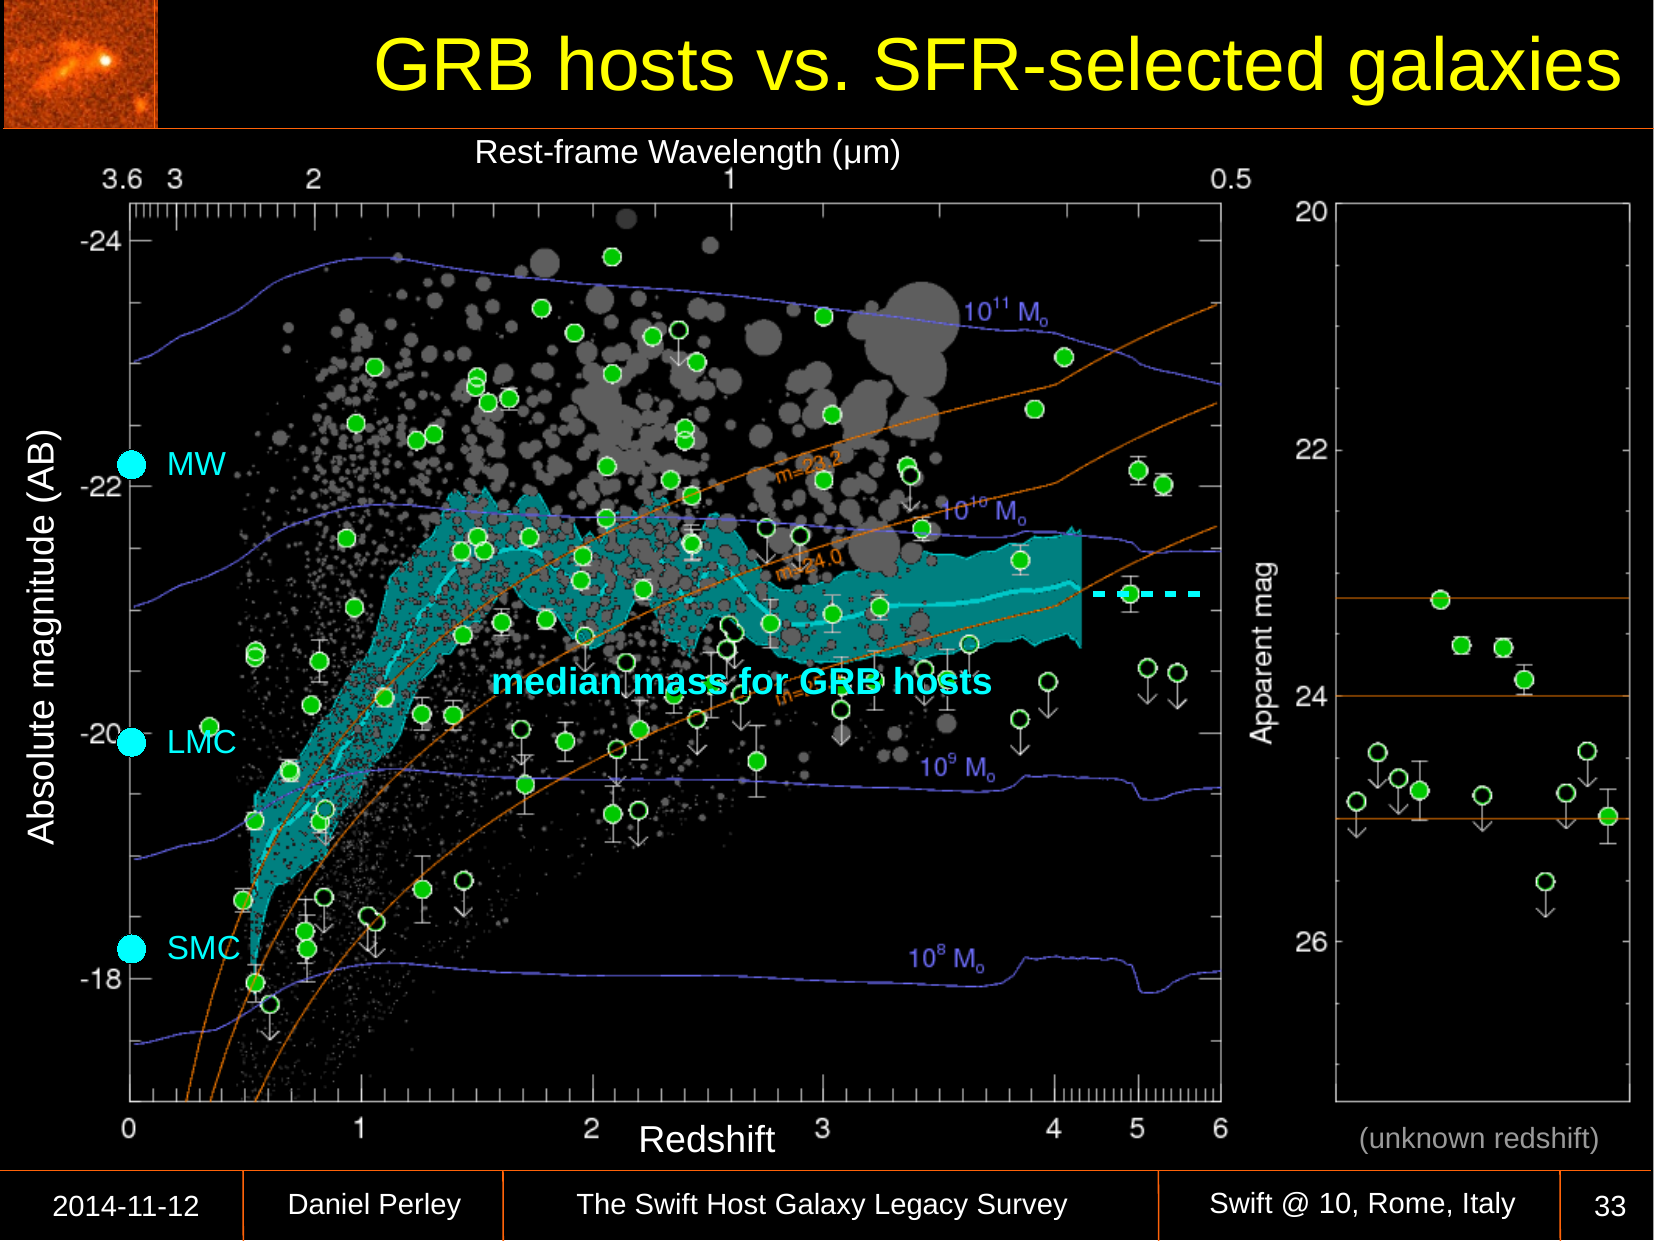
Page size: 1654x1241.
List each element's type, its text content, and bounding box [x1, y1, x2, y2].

text_box median mass for GRB hosts [471, 648, 1013, 715]
text_box Redshift [623, 1111, 814, 1168]
text_box (unknown redshift) [1344, 1114, 1645, 1163]
picture [75, 164, 1637, 1143]
text_box [116, 933, 147, 964]
text_box [116, 449, 147, 480]
text_box MW [152, 438, 378, 491]
text_box Absolute magnitude (AB) [12, 375, 70, 901]
text_box LMC [152, 715, 378, 768]
text_box SMC [152, 922, 378, 975]
text_box Rest-frame Wavelength (μm) [459, 126, 1060, 179]
title GRB hosts vs. SFR-selected galaxies [187, 21, 1624, 108]
text_box [116, 727, 147, 758]
picture [4, 0, 154, 128]
